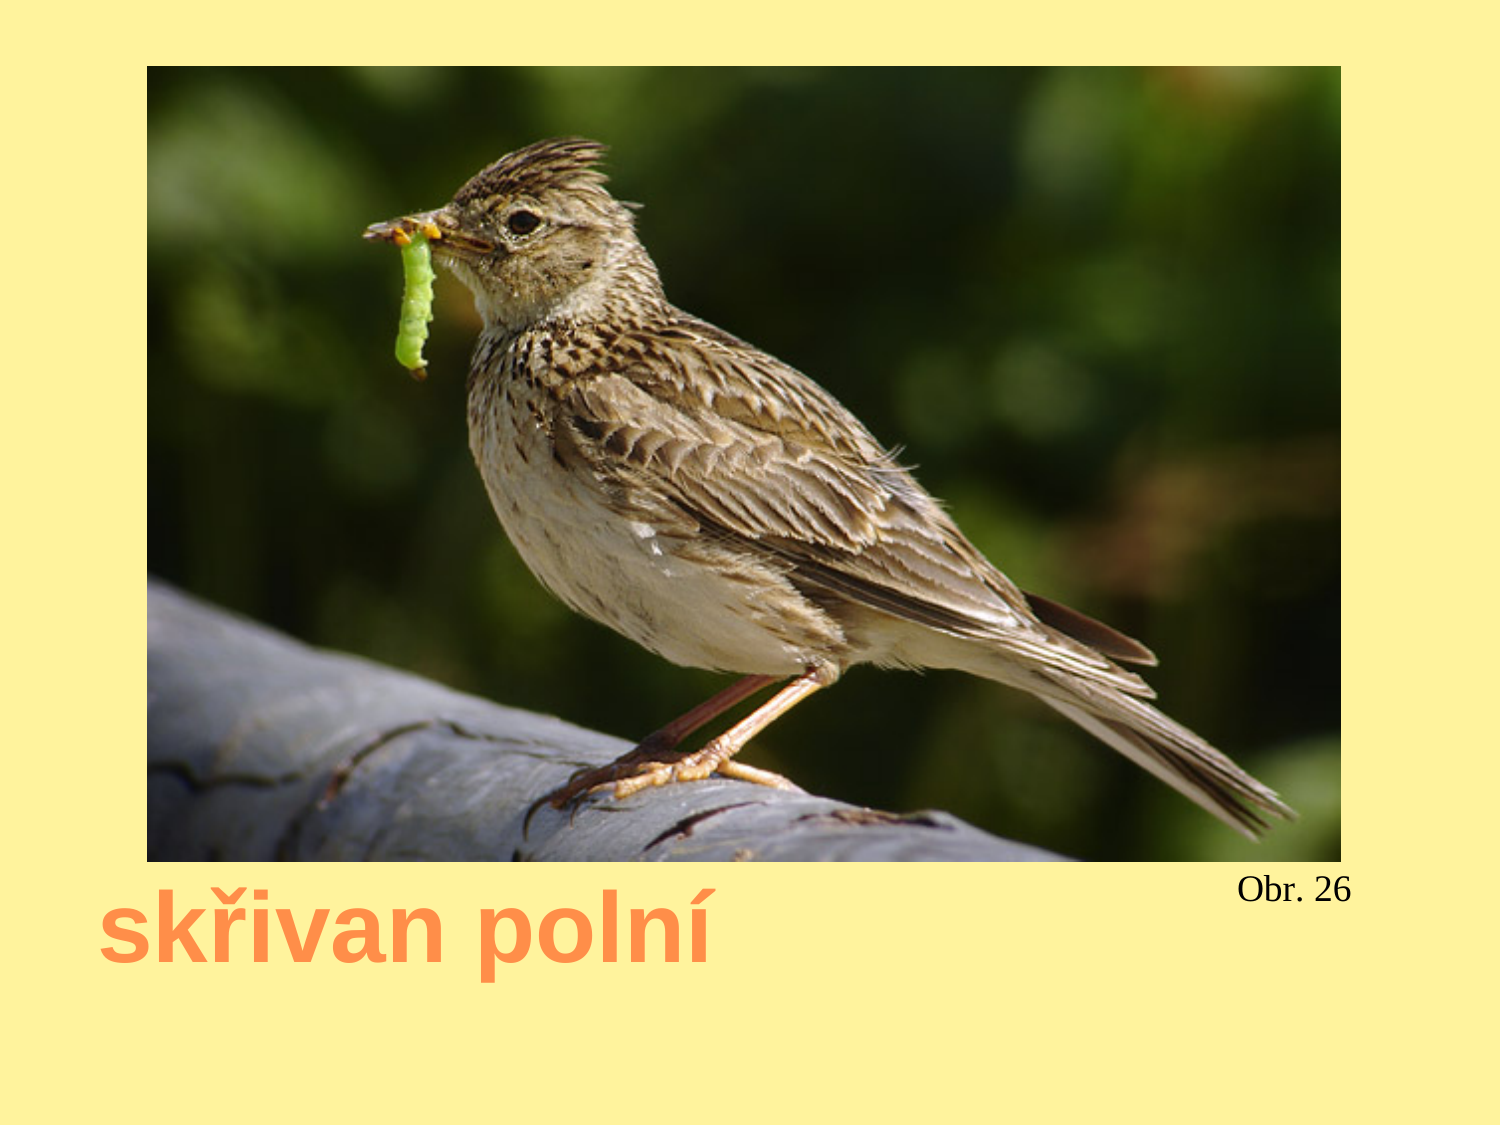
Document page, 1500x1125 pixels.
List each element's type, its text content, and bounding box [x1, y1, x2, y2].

title skřivan polní [82, 817, 1426, 991]
picture [147, 66, 1341, 862]
text_box Obr. 26 [1222, 855, 1377, 917]
